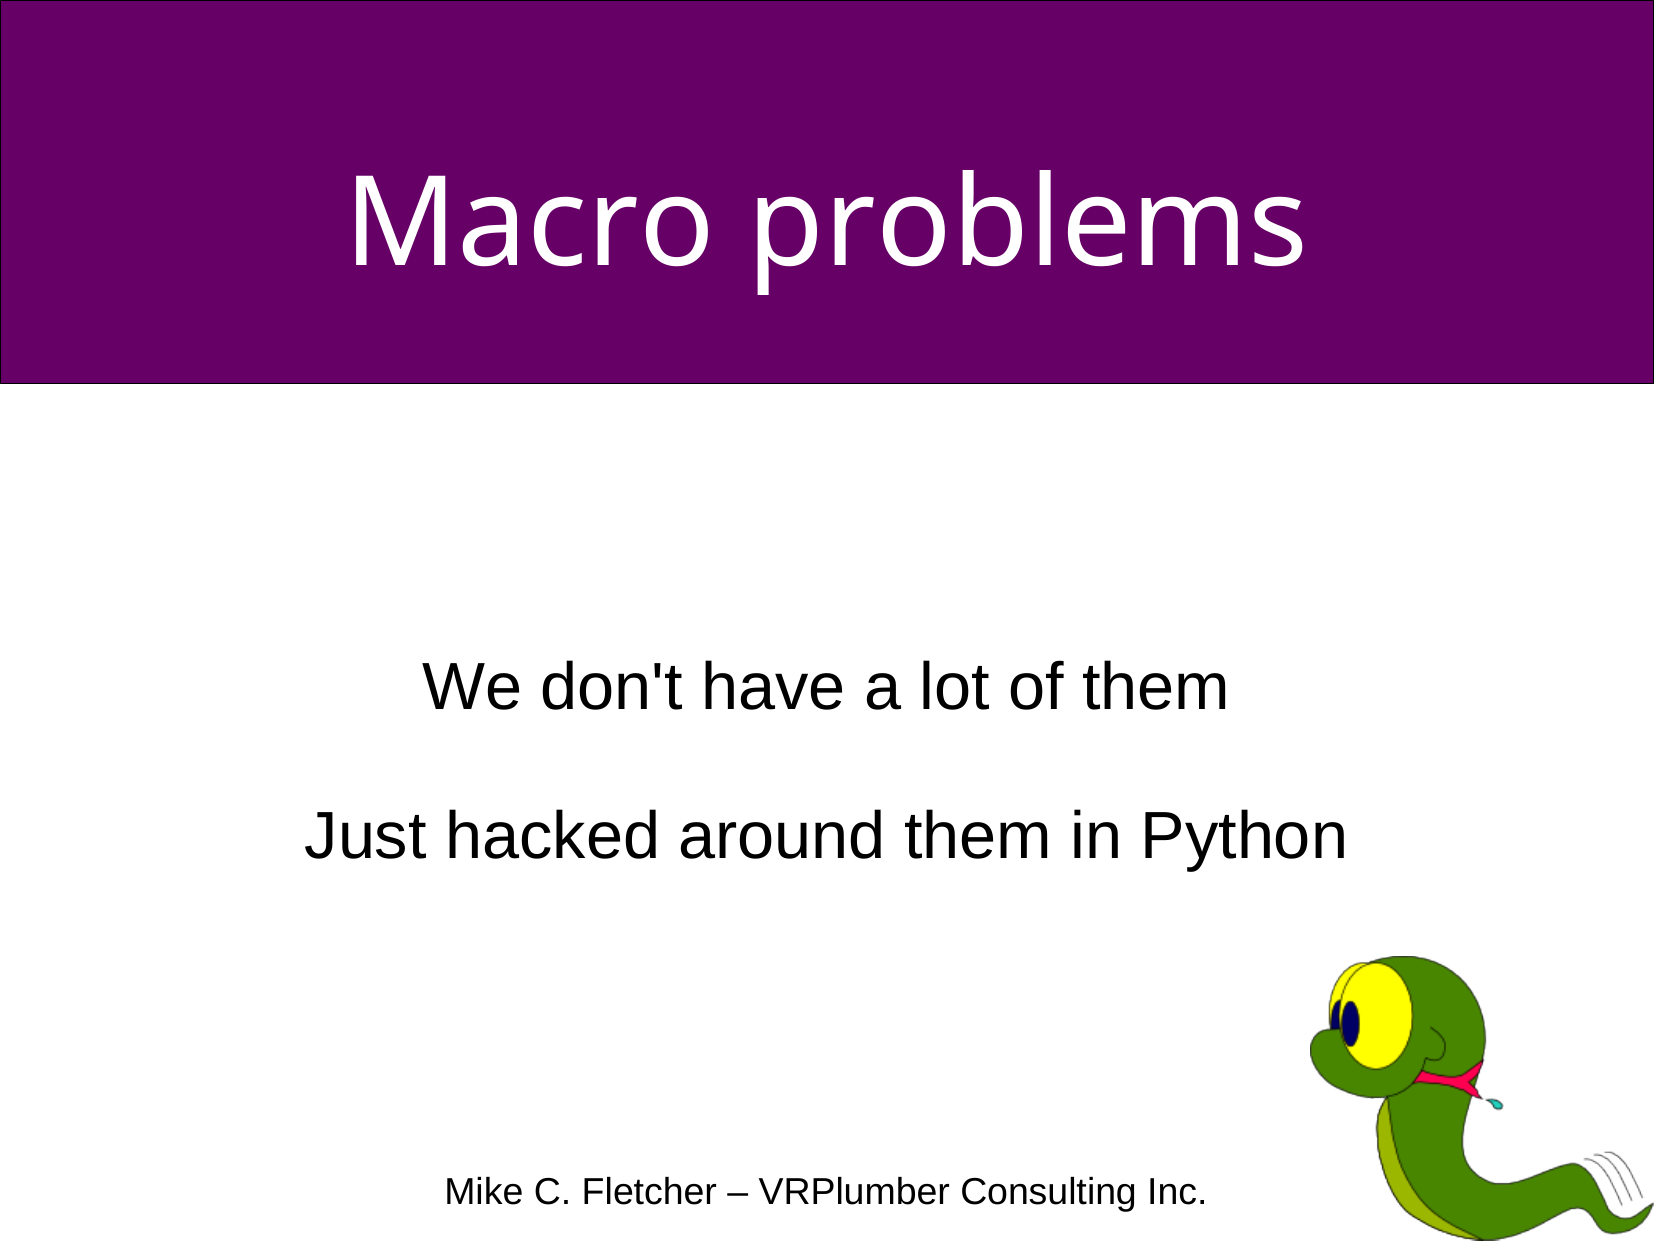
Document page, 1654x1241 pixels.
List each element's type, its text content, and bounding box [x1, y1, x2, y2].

picture [1310, 956, 1654, 1241]
title Macro problems [82, 56, 1571, 377]
subtitle We don't have a lot of them Just hacked around them in Python [82, 420, 1571, 1102]
